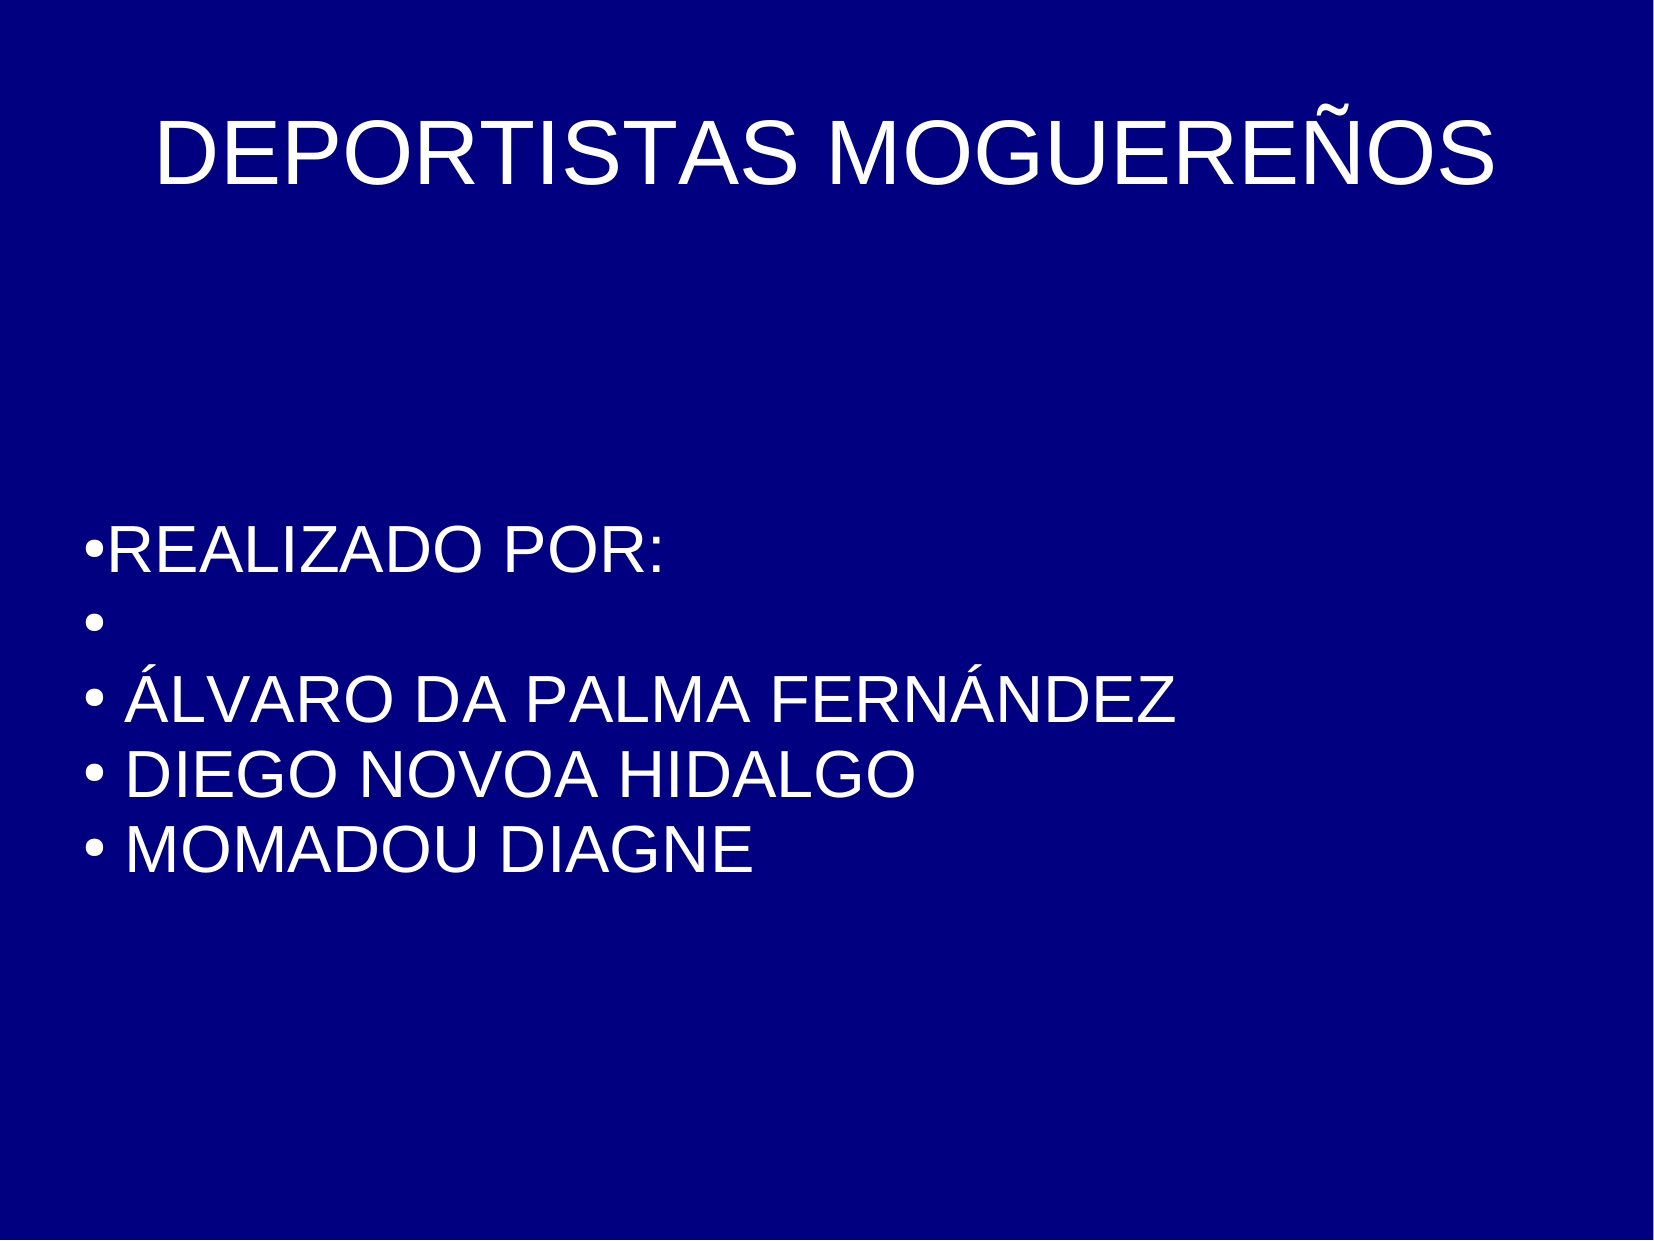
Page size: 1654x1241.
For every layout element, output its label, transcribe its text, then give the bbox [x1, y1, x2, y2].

subtitle REALIZADO POR: ÁLVARO DA PALMA FERNÁNDEZ DIEGO NOVOA HIDALGO MOMADOU DIAGNE [82, 297, 1571, 1102]
title DEPORTISTAS MOGUEREÑOS [82, 56, 1571, 250]
